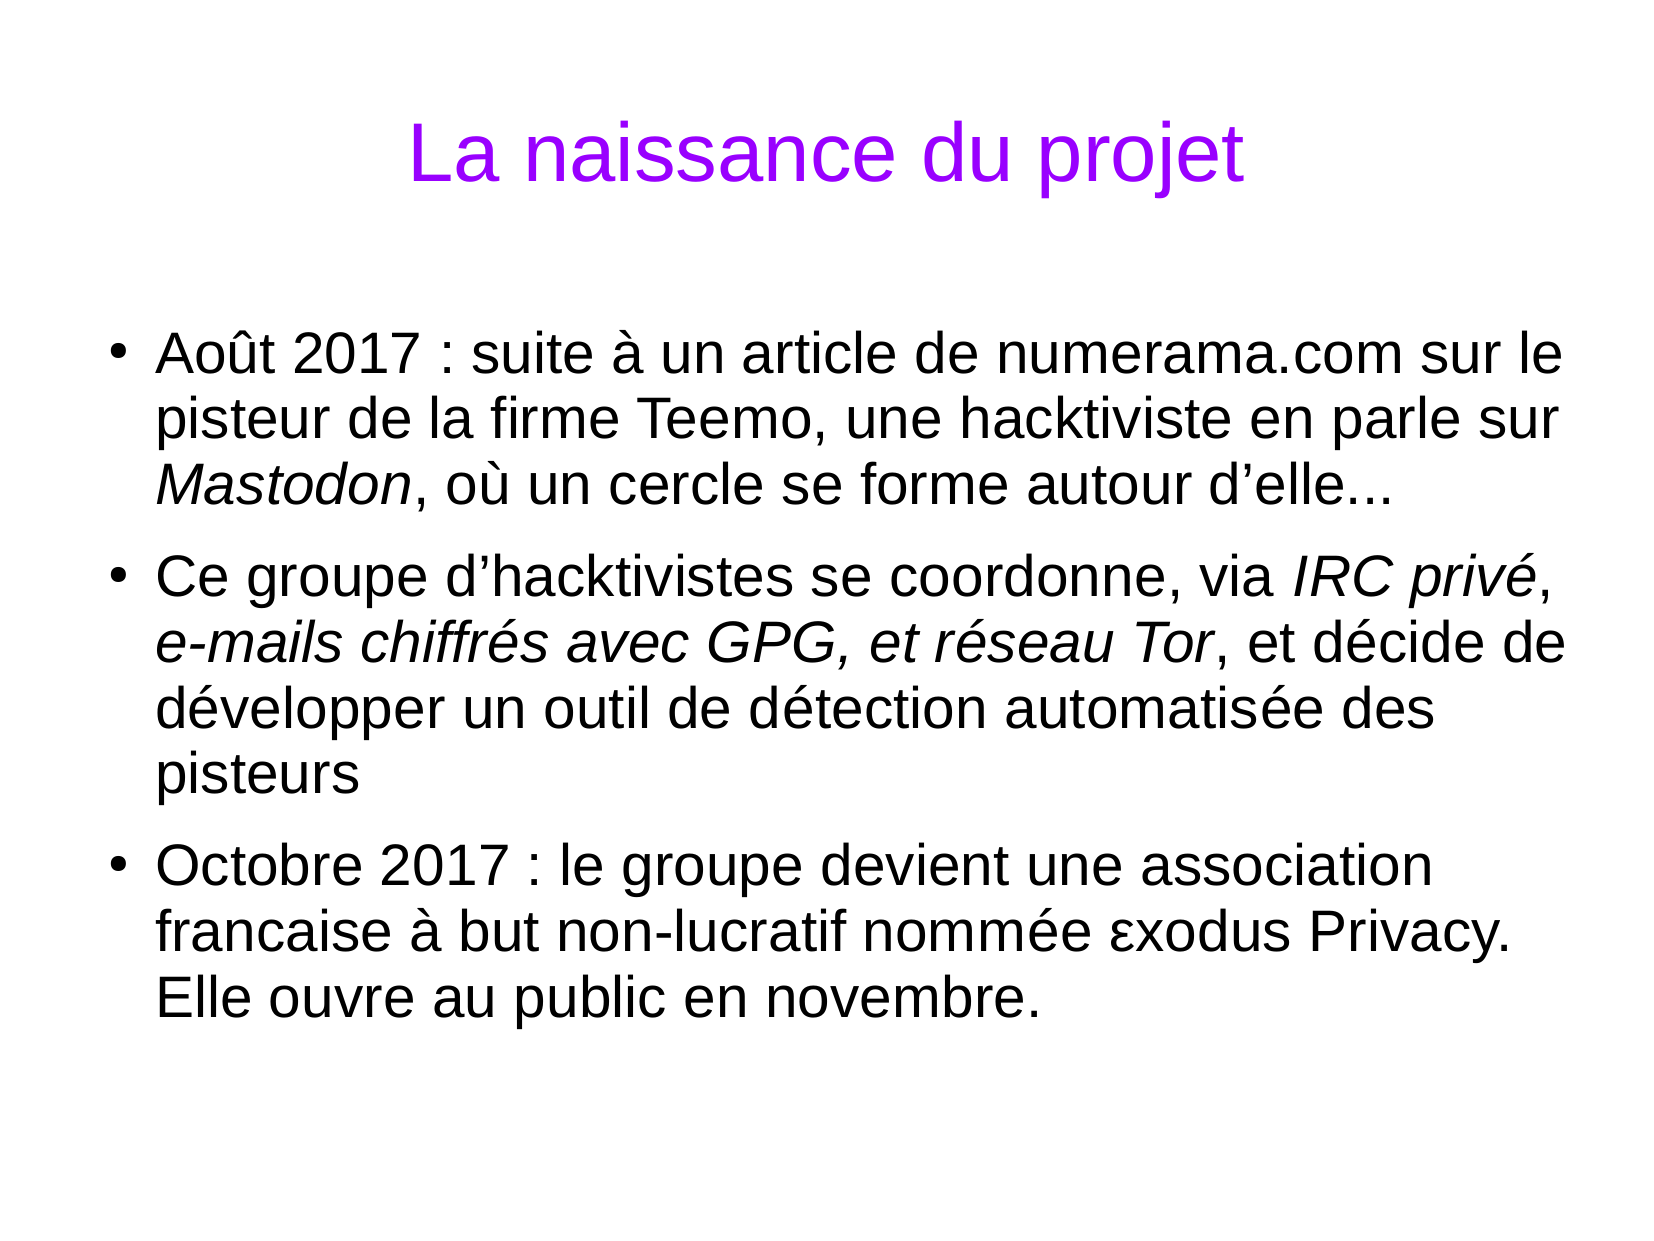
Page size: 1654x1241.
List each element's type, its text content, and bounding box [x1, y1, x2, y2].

list Août 2017 : suite à un article de numerama.com sur le pisteur de la firme Teemo, une hacktiviste en parle sur Mastodon, où un cercle se forme autour d’elle... Ce groupe d’hacktivistes se coordonne, via IRC privé, e-mails chiffrés avec GPG, et réseau Tor, et décide de développer un outil de détection automatisée des pisteurs Octobre 2017 : le groupe devient une association francaise à but non-lucratif nommée εxodus Privacy. Elle ouvre au public en novembre. [92, 319, 1581, 1040]
title La naissance du projet [82, 38, 1571, 268]
